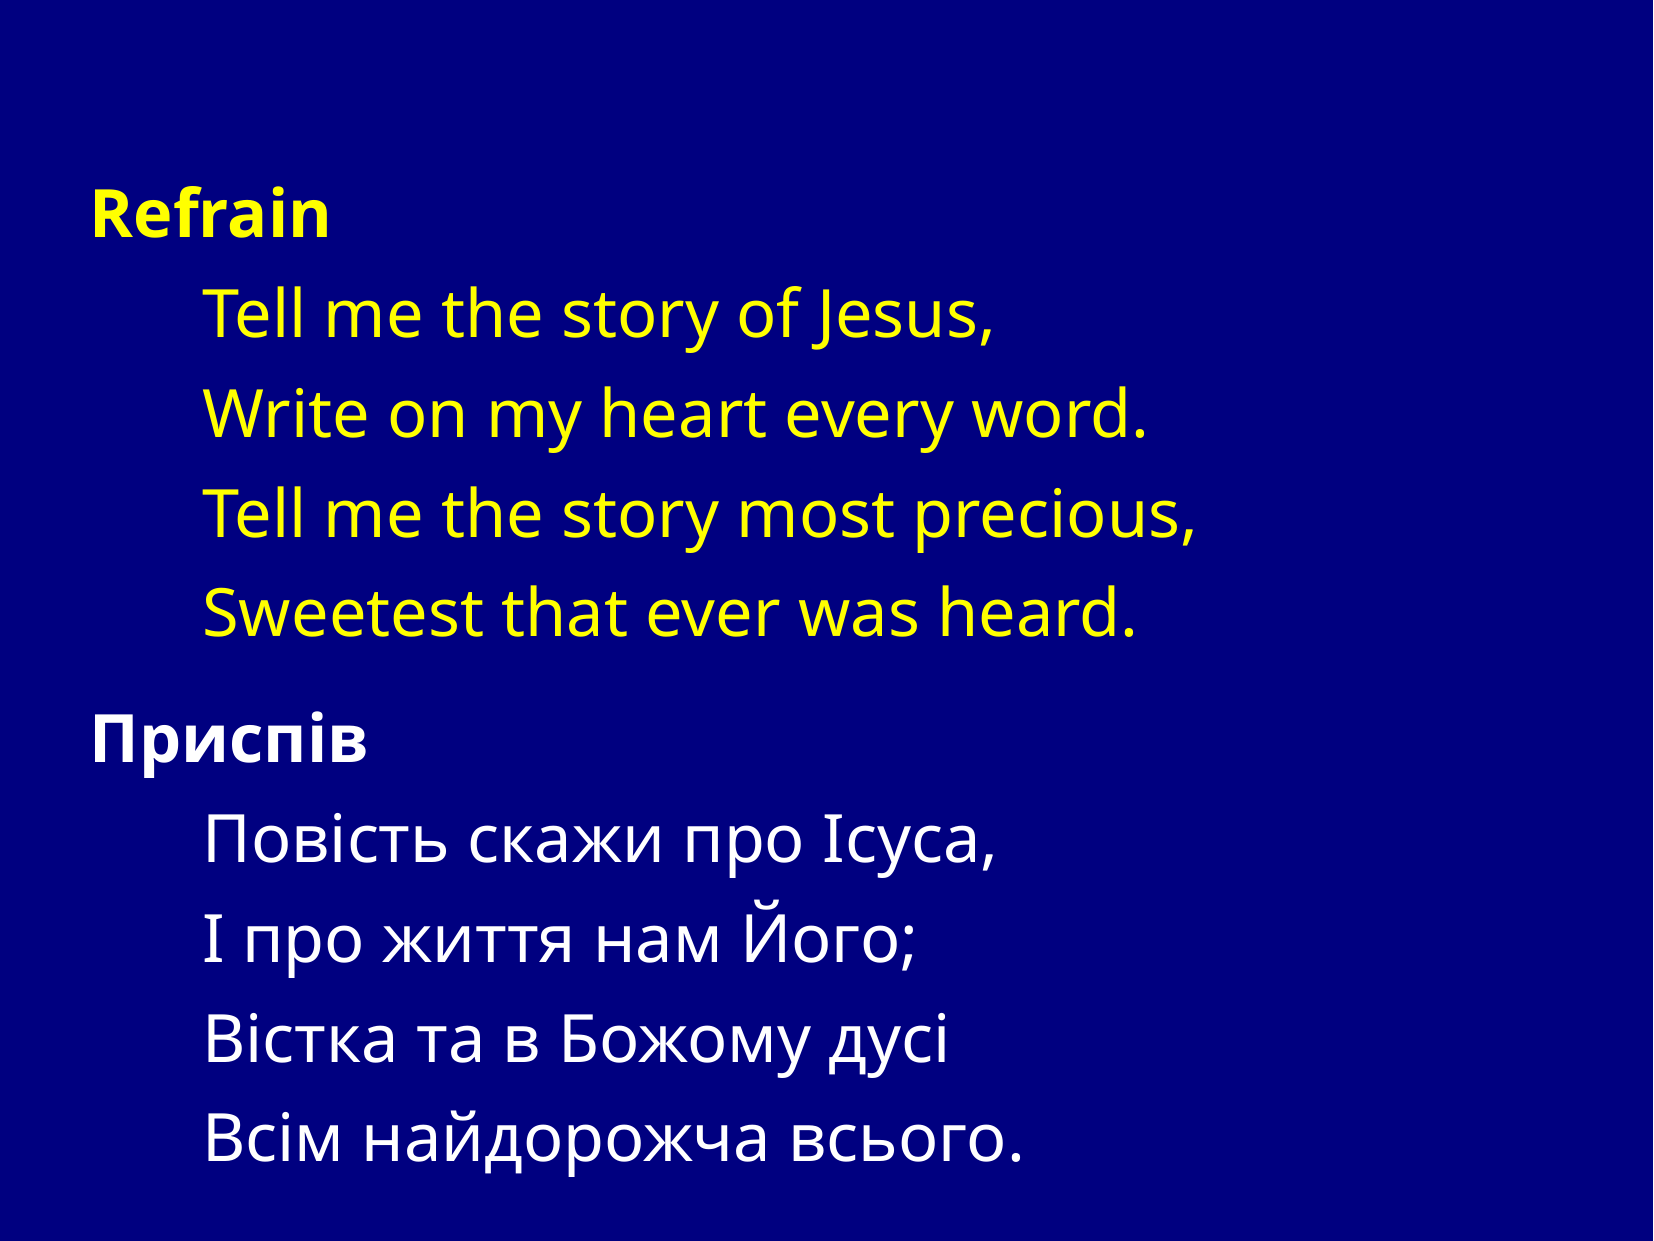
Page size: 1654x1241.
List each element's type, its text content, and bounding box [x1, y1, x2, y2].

text_box Refrain Tell me the story of Jesus, Write on my heart every word. Tell me the story most precious, Sweetest that ever was heard. [75, 150, 1576, 638]
text_box Приспів Повість скажи про Ісуса, І про життя нам Його; Вістка та в Божому дусі Всім найдорожча всього. [75, 675, 1576, 1163]
